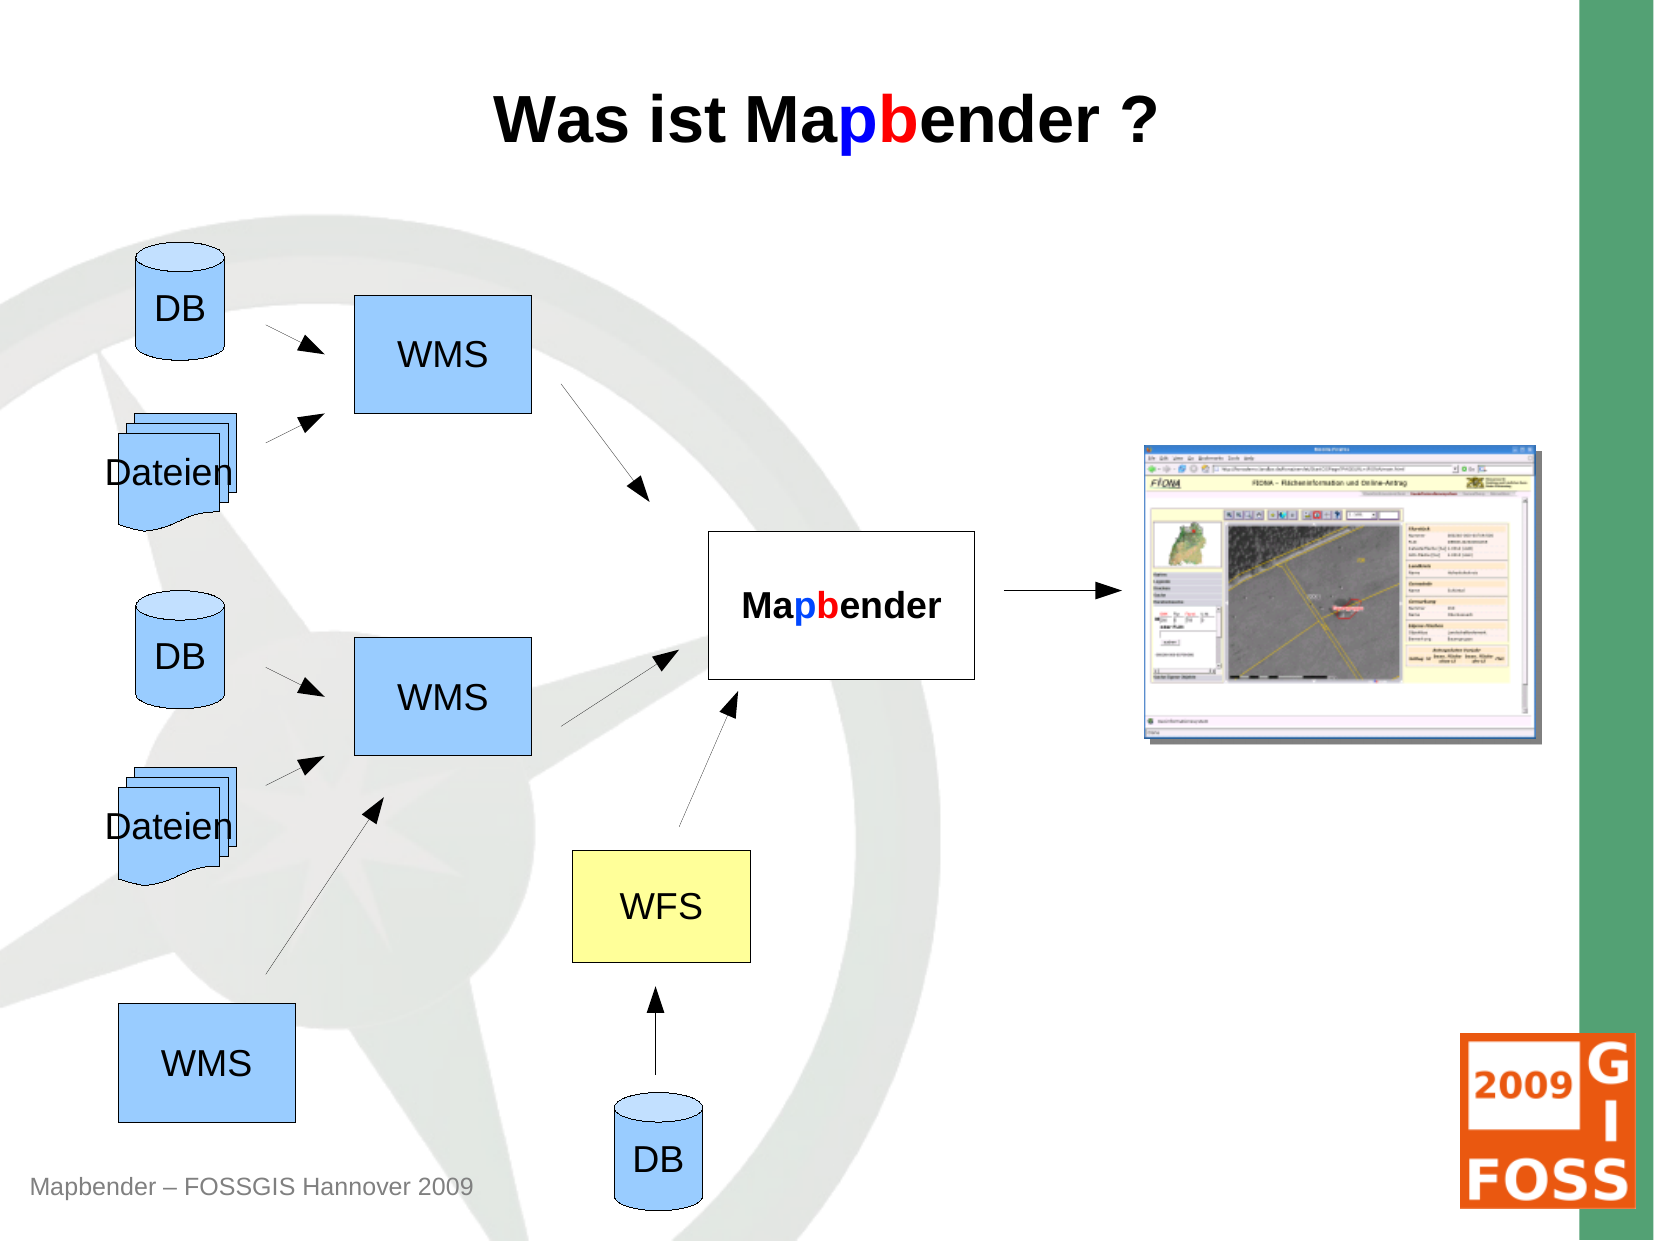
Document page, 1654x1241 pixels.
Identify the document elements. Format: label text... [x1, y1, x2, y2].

picture [1144, 445, 1536, 739]
picture [0, 192, 1020, 1241]
title Was ist Mapbender ? [82, 31, 1571, 207]
text_box DB [135, 258, 225, 361]
picture [1460, 1033, 1636, 1209]
text_box WFS [572, 850, 751, 963]
text_box WMS [354, 295, 532, 414]
text_box WMS [118, 1003, 296, 1123]
text_box DB [135, 606, 225, 709]
text_box Mapbender [708, 531, 975, 680]
text_box WMS [354, 637, 532, 756]
text_box Dateien [118, 767, 237, 886]
text_box Dateien [118, 413, 237, 532]
text_box DB [614, 1110, 703, 1211]
text_box Dateien [118, 816, 126, 836]
text_box Dateien [118, 462, 126, 482]
